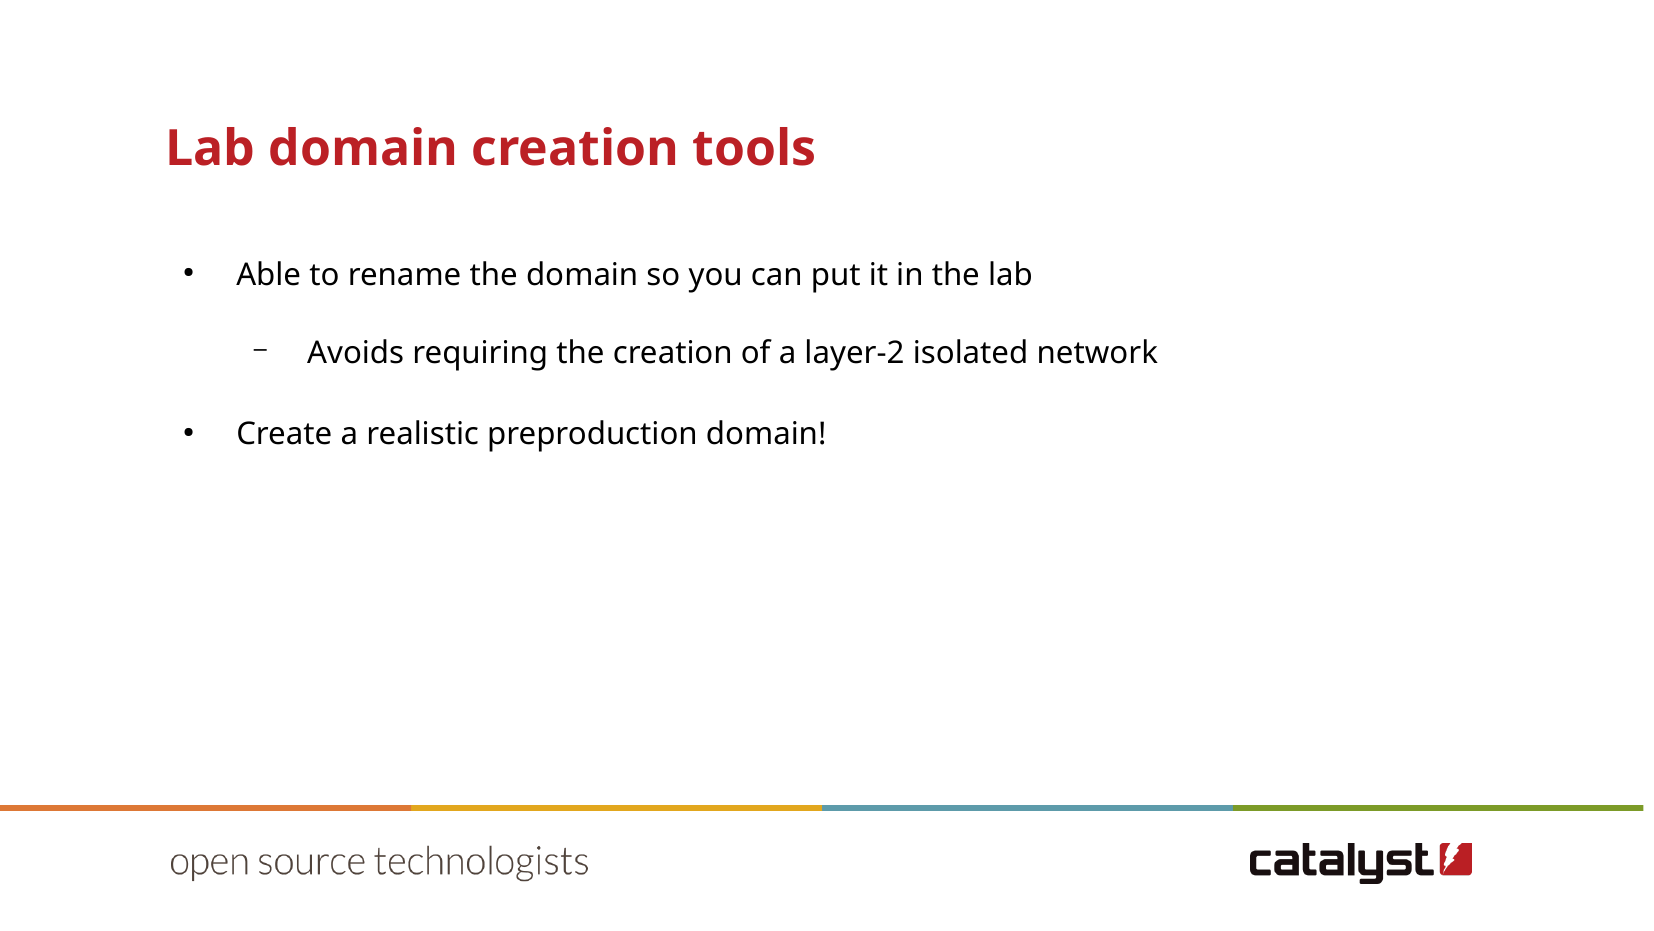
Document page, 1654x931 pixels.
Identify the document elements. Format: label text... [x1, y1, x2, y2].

list Able to rename the domain so you can put it in the lab Avoids requiring the creation of a layer-2 isolated network Create a realistic preproduction domain! [165, 230, 1489, 770]
title Lab domain creation tools [165, 68, 1489, 224]
picture [0, 805, 1644, 884]
